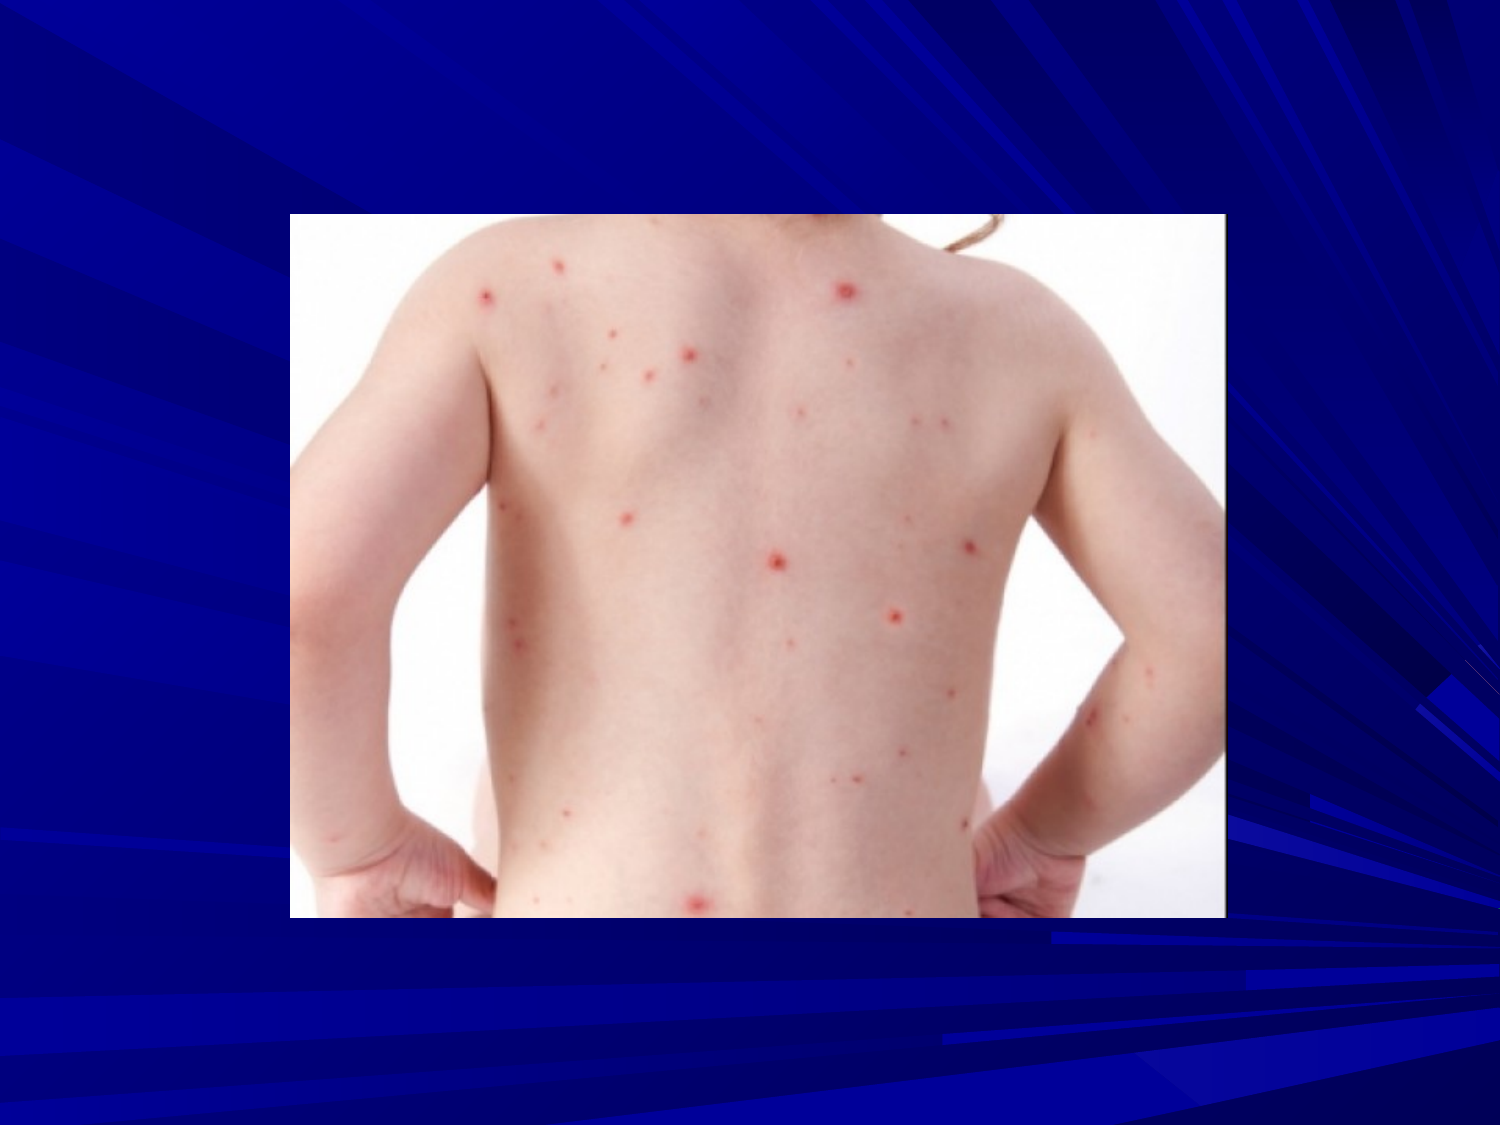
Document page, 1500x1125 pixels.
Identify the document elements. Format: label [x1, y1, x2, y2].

picture [290, 214, 1228, 918]
